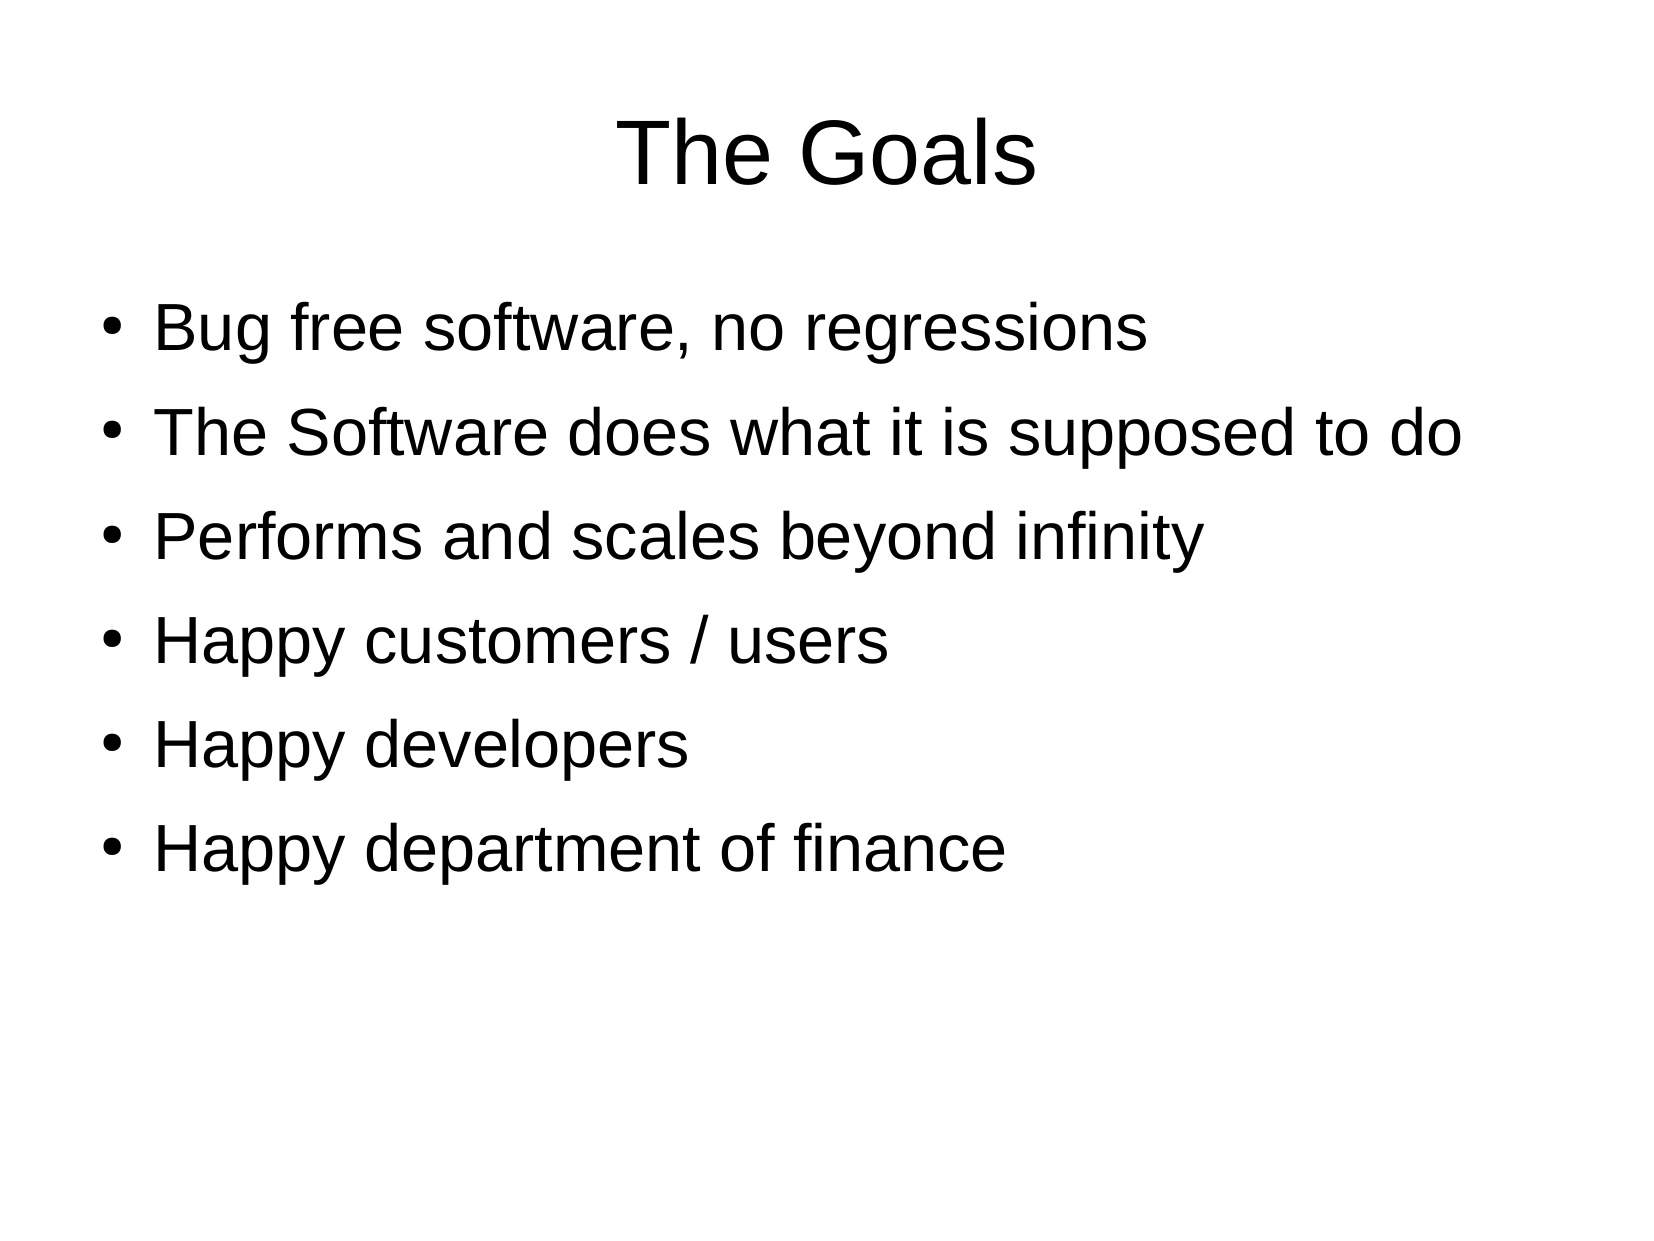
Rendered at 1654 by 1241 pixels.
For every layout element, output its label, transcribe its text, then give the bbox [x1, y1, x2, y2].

list Bug free software, no regressions The Software does what it is supposed to do Performs and scales beyond infinity Happy customers / users Happy developers Happy department of finance [82, 290, 1571, 1109]
title The Goals [82, 49, 1571, 257]
